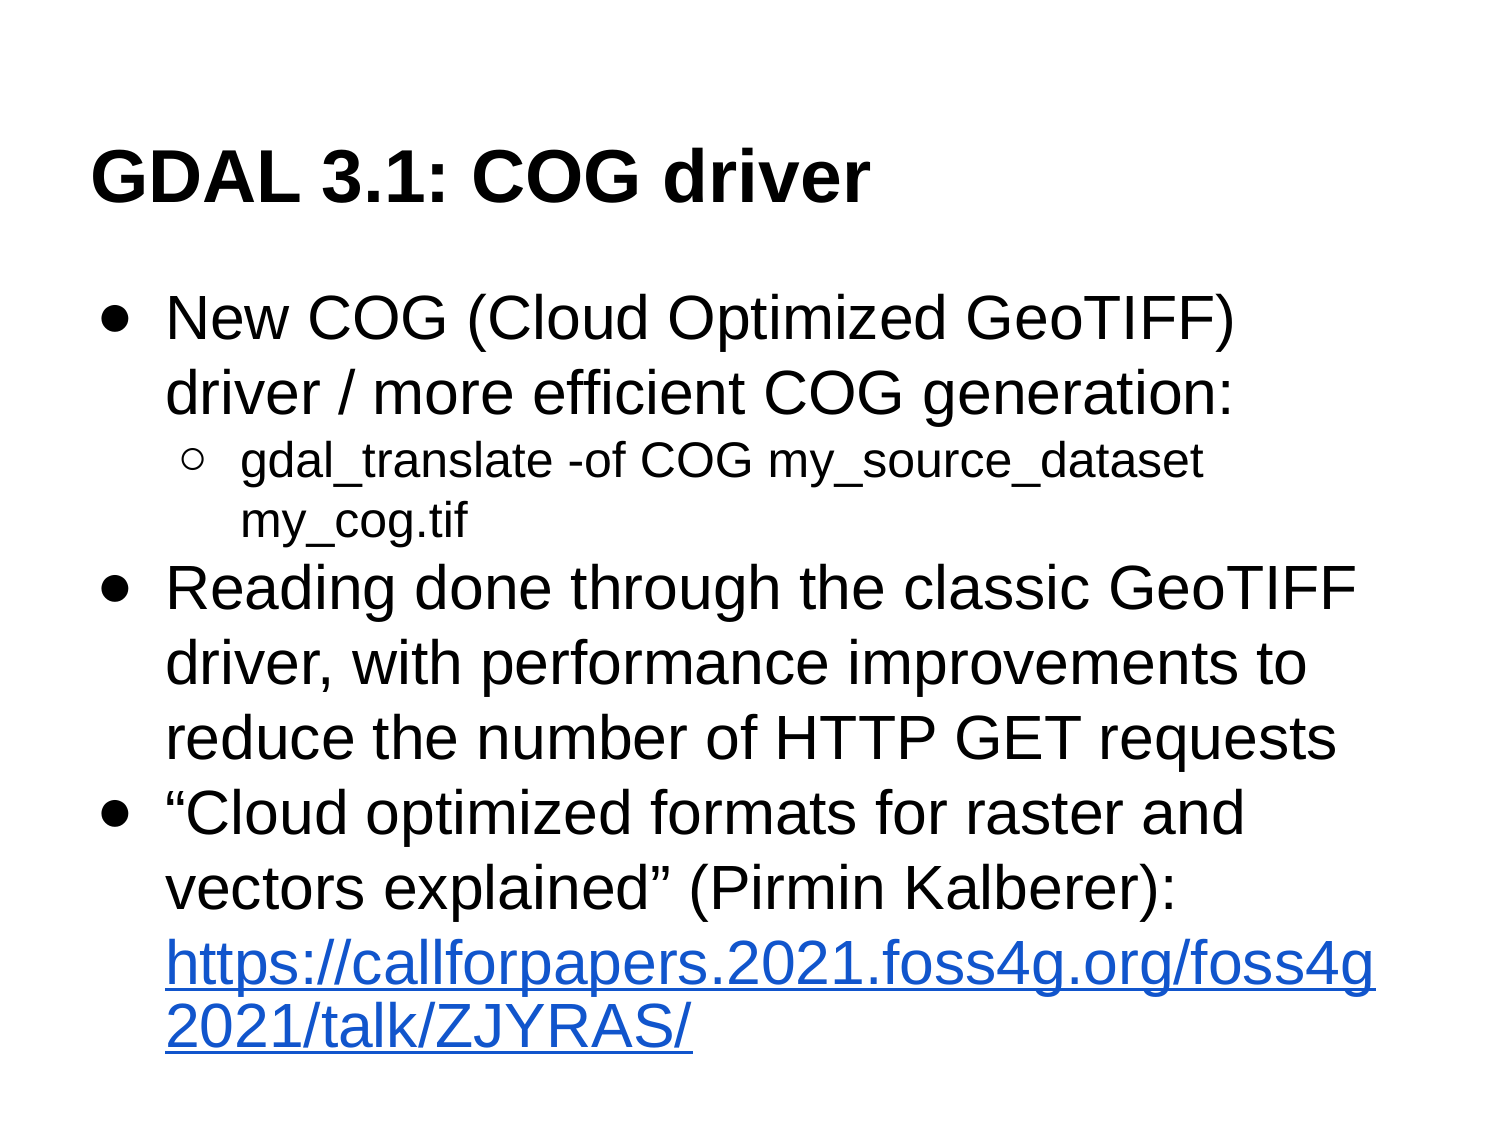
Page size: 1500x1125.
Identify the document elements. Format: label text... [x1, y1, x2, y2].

title GDAL 3.1: COG driver [75, 45, 1425, 233]
list New COG (Cloud Optimized GeoTIFF) driver / more efficient COG generation: gdal_translate -of COG my_source_dataset my_cog.tif Reading done through the classic GeoTIFF driver, with performance improvements to reduce the number of HTTP GET requests “Cloud optimized formats for raster and vectors explained” (Pirmin Kalberer): https://callforpapers.2021.foss4g.org/foss4g2021/talk/ZJYRAS/ [75, 262, 1425, 1078]
